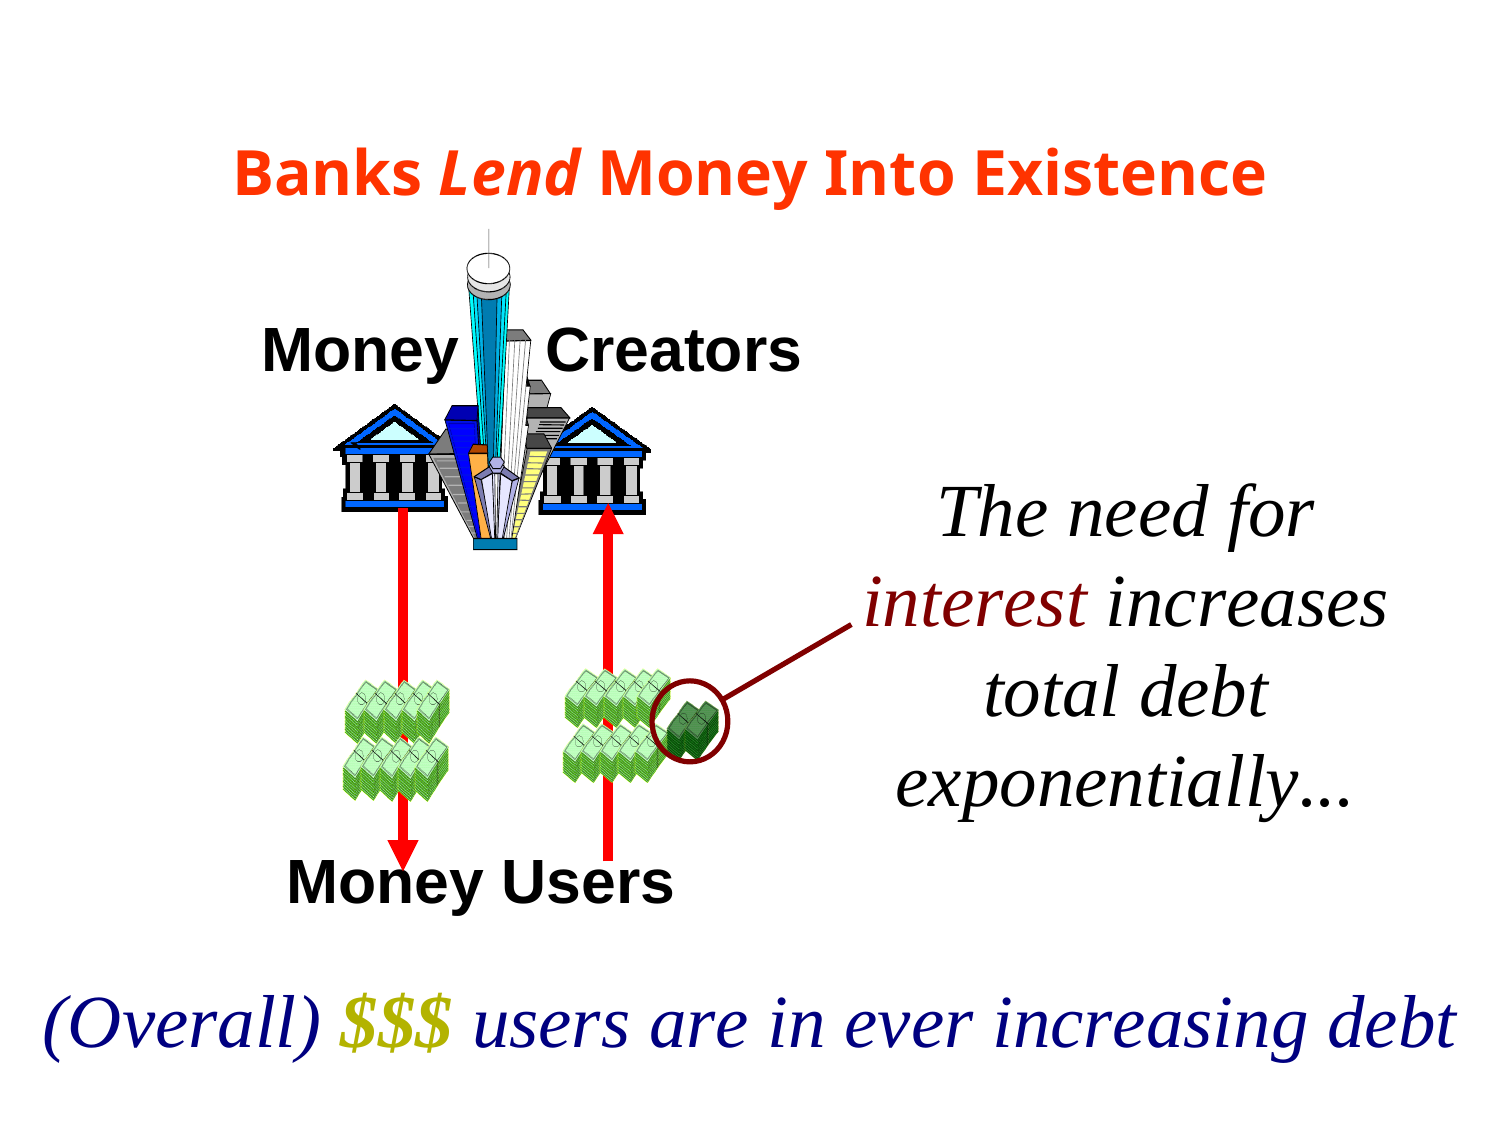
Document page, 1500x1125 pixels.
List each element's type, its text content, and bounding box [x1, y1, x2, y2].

picture [708, 753, 719, 761]
picture [342, 679, 450, 802]
picture [562, 668, 672, 783]
text_box Money Creators [572, 301, 873, 509]
picture [655, 691, 719, 759]
text_box Money Creators [122, 301, 427, 509]
picture [408, 228, 604, 552]
text_box Money Users [212, 833, 751, 931]
text_box The need for interest increases total debt exponentially... [833, 453, 1419, 657]
title Banks Lend Money Into Existence [0, 76, 1500, 264]
picture [612, 509, 651, 515]
text_box (Overall) $$$ users are in ever increasing debt [0, 964, 1500, 1070]
